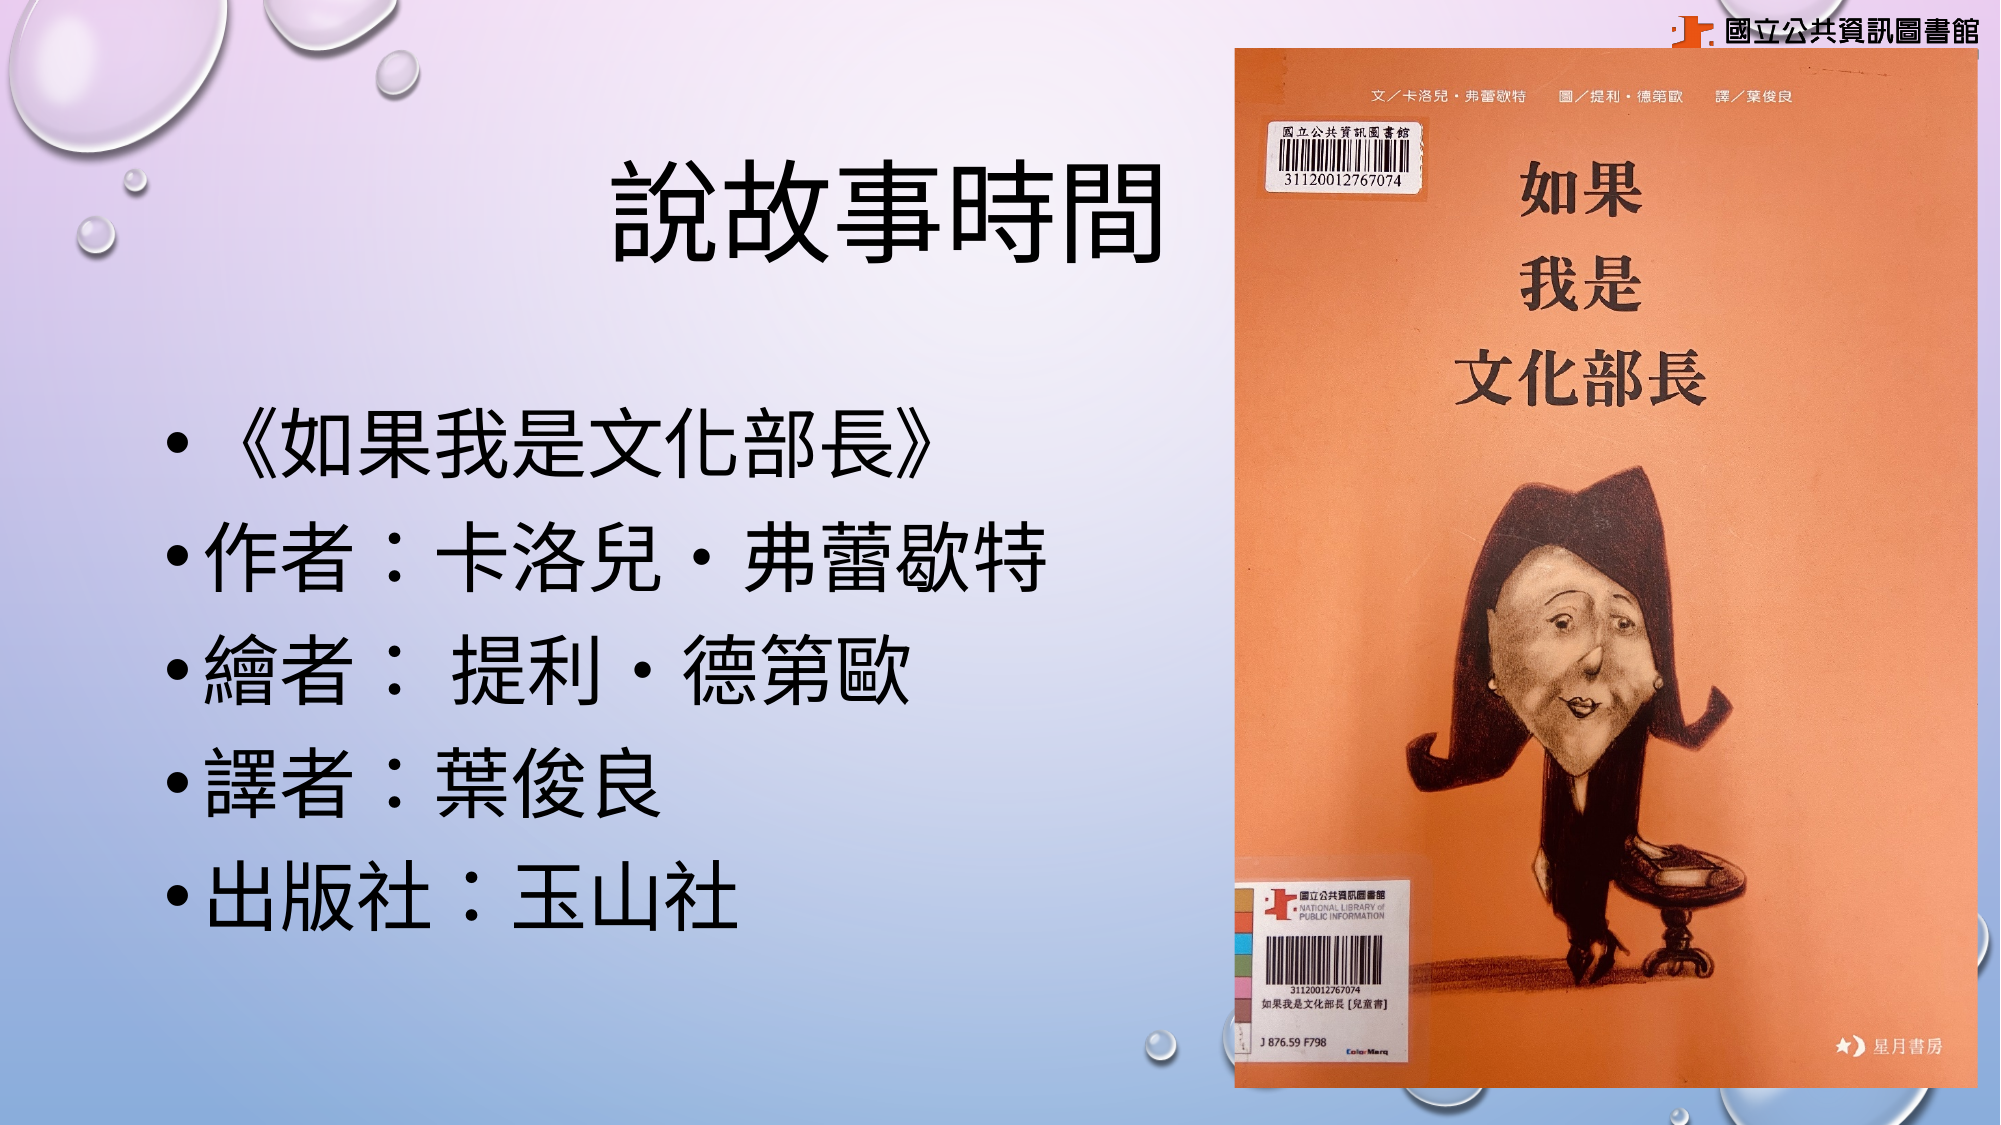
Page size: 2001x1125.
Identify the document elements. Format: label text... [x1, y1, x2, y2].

picture [0, 0, 2000, 1125]
title 說故事時間 [38, 87, 1234, 350]
list 《如果我是文化部長》 作者：卡洛兒•弗蕾歇特 繪者： 提利•德第歐 譯者：葉俊良 出版社：玉山社 [149, 388, 1234, 950]
